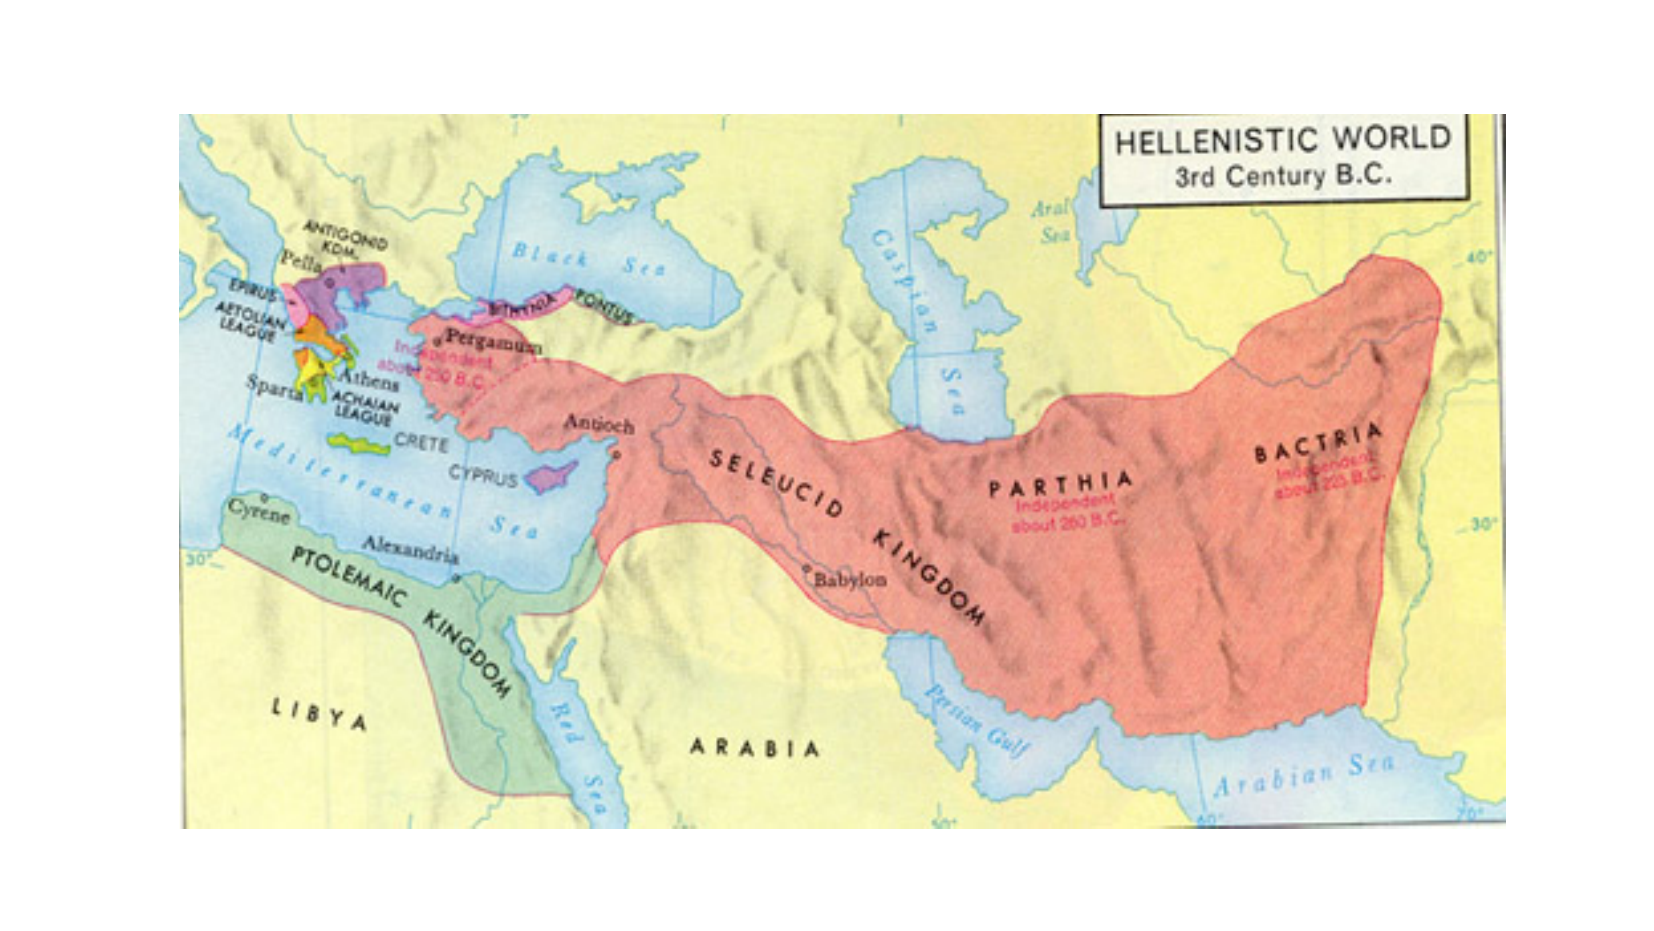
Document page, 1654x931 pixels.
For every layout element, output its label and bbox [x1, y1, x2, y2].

picture [179, 114, 1506, 829]
